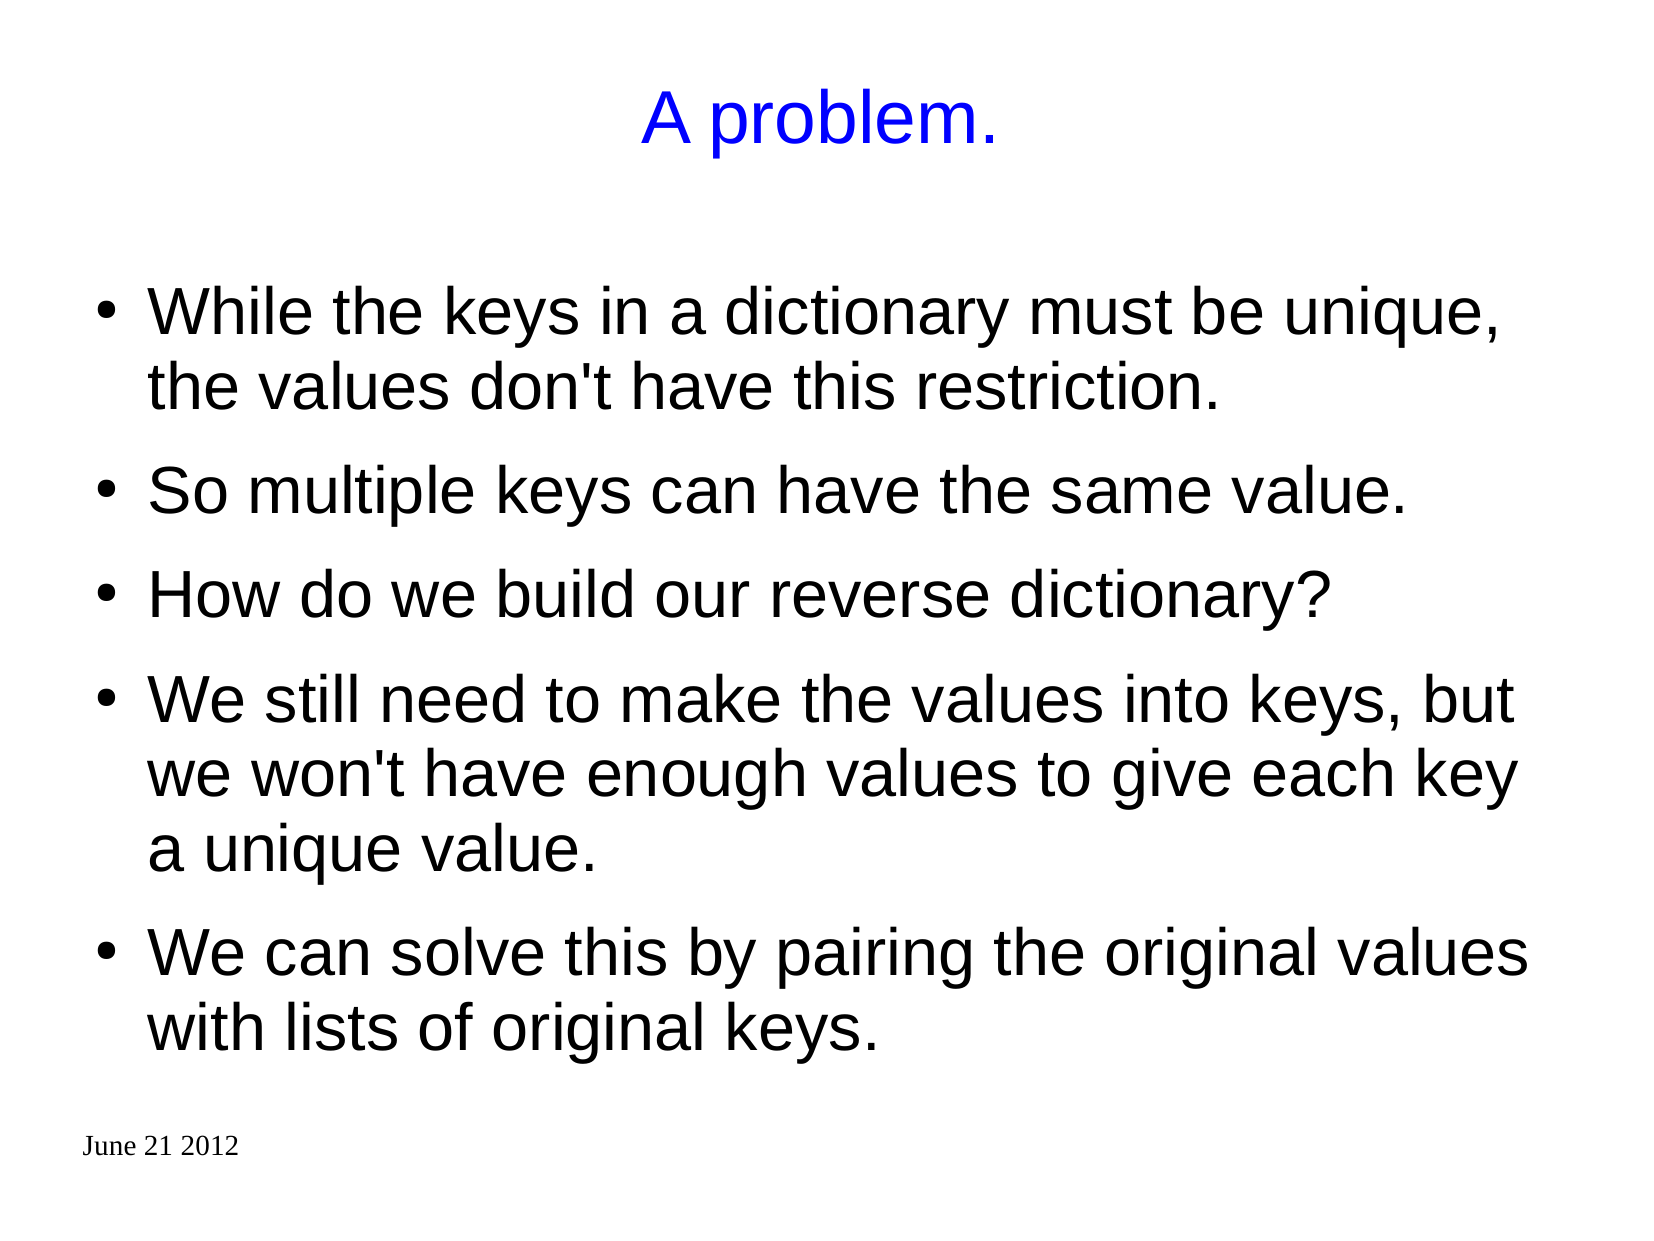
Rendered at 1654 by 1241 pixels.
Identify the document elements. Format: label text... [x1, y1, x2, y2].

list While the keys in a dictionary must be unique, the values don't have this restriction. So multiple keys can have the same value. How do we build our reverse dictionary? We still need to make the values into keys, but we won't have enough values to give each key a unique value. We can solve this by pairing the original values with lists of original keys. [76, 274, 1565, 1093]
title A problem. [76, 58, 1565, 178]
